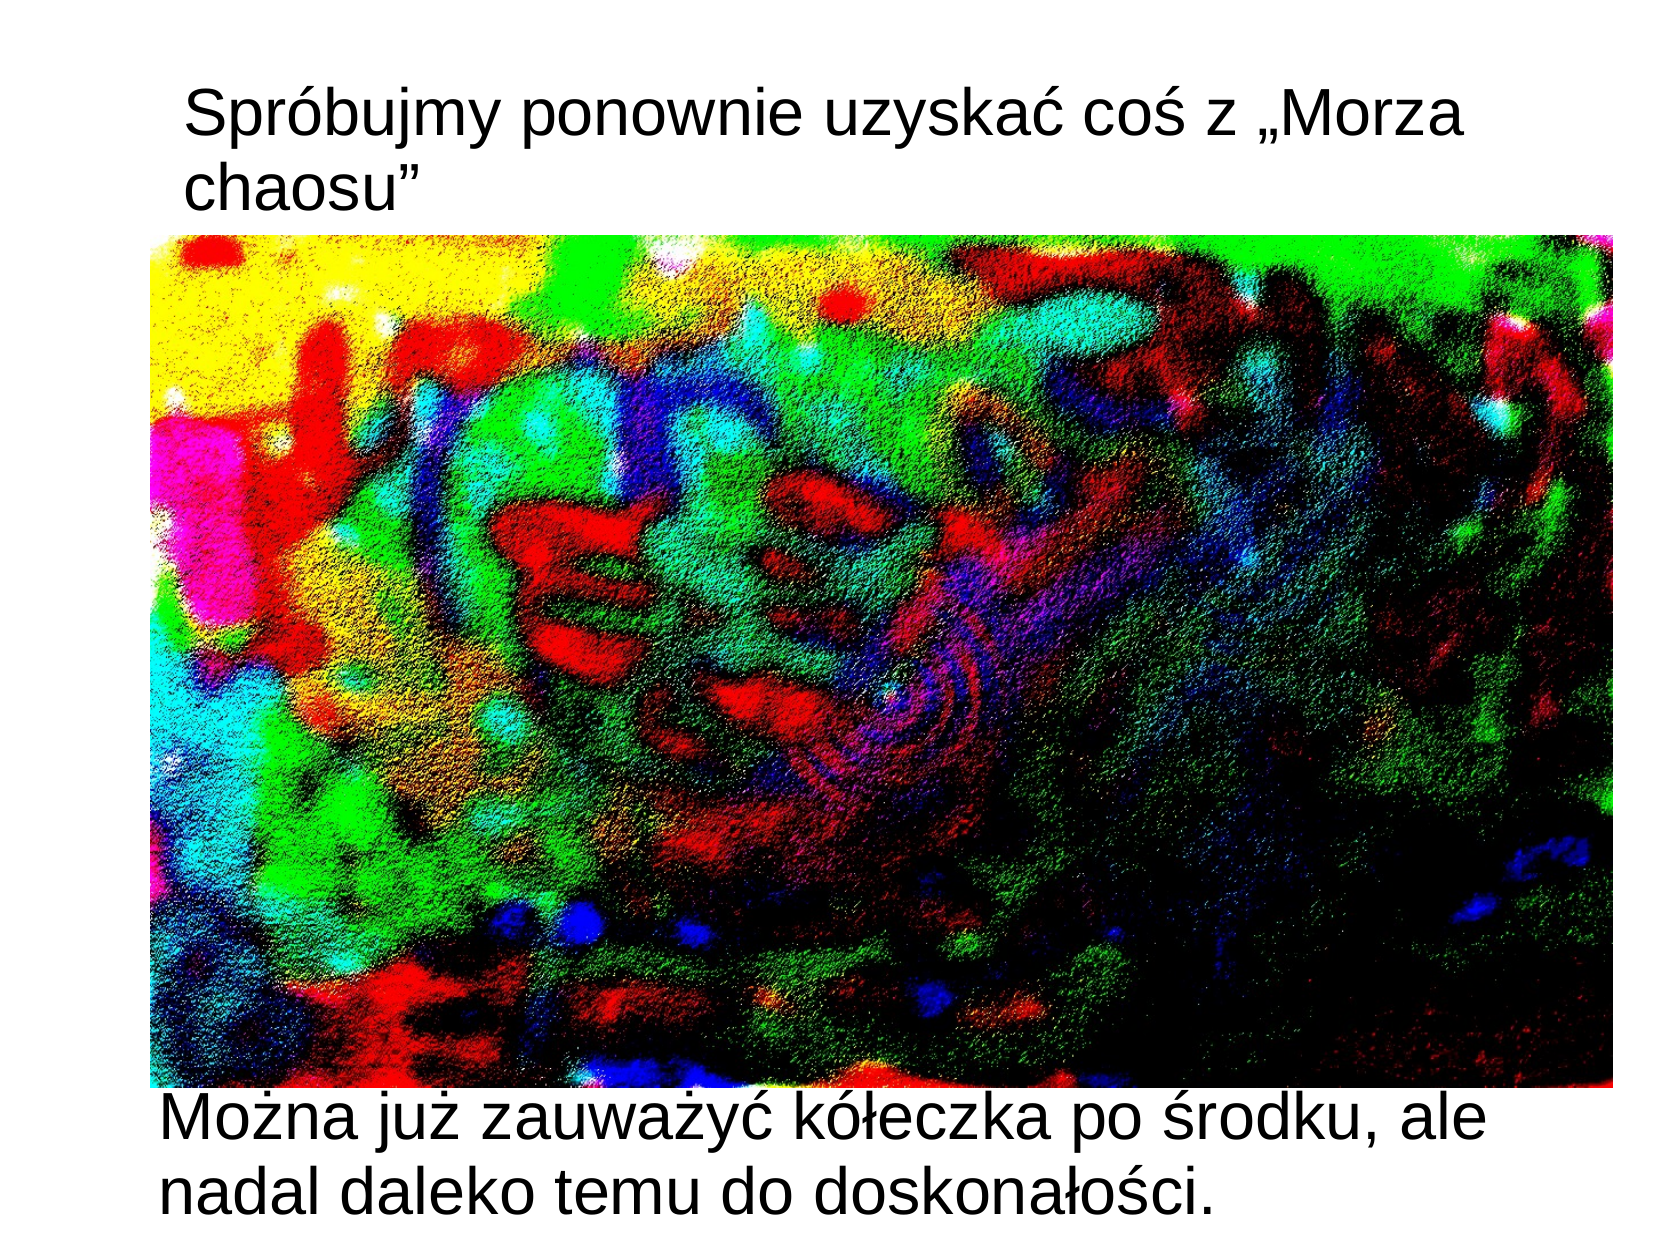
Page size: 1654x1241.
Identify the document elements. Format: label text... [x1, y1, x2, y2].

list Można już zauważyć kółeczka po środku, ale nadal daleko temu do doskonałości. [87, 1078, 1501, 1241]
list Spróbujmy ponownie uzyskać coś z „Morza chaosu” [112, 75, 1525, 857]
picture [150, 235, 1613, 1088]
